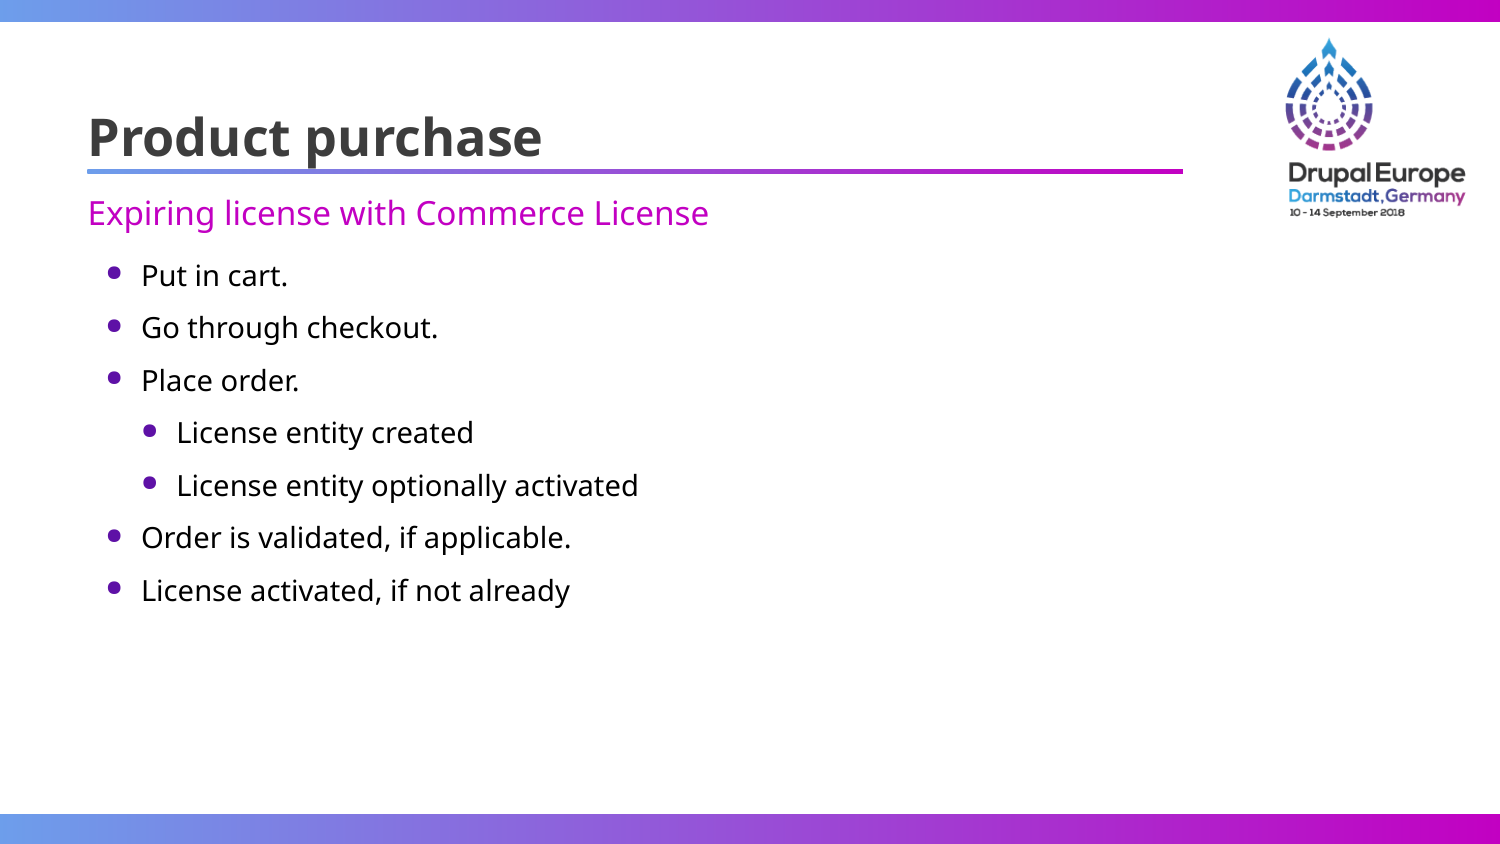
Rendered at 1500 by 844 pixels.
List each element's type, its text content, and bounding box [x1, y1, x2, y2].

text_box Product purchase [72, 89, 964, 176]
text_box [0, 0, 1500, 22]
picture [1285, 37, 1466, 219]
text_box [0, 814, 1500, 844]
text_box Expiring license with Commerce License [72, 171, 865, 224]
text_box Put in cart. Go through checkout. Place order. License entity created License entity optionally activated Order is validated, if applicable. License activated, if not already [90, 224, 883, 682]
text_box [964, 169, 1183, 174]
